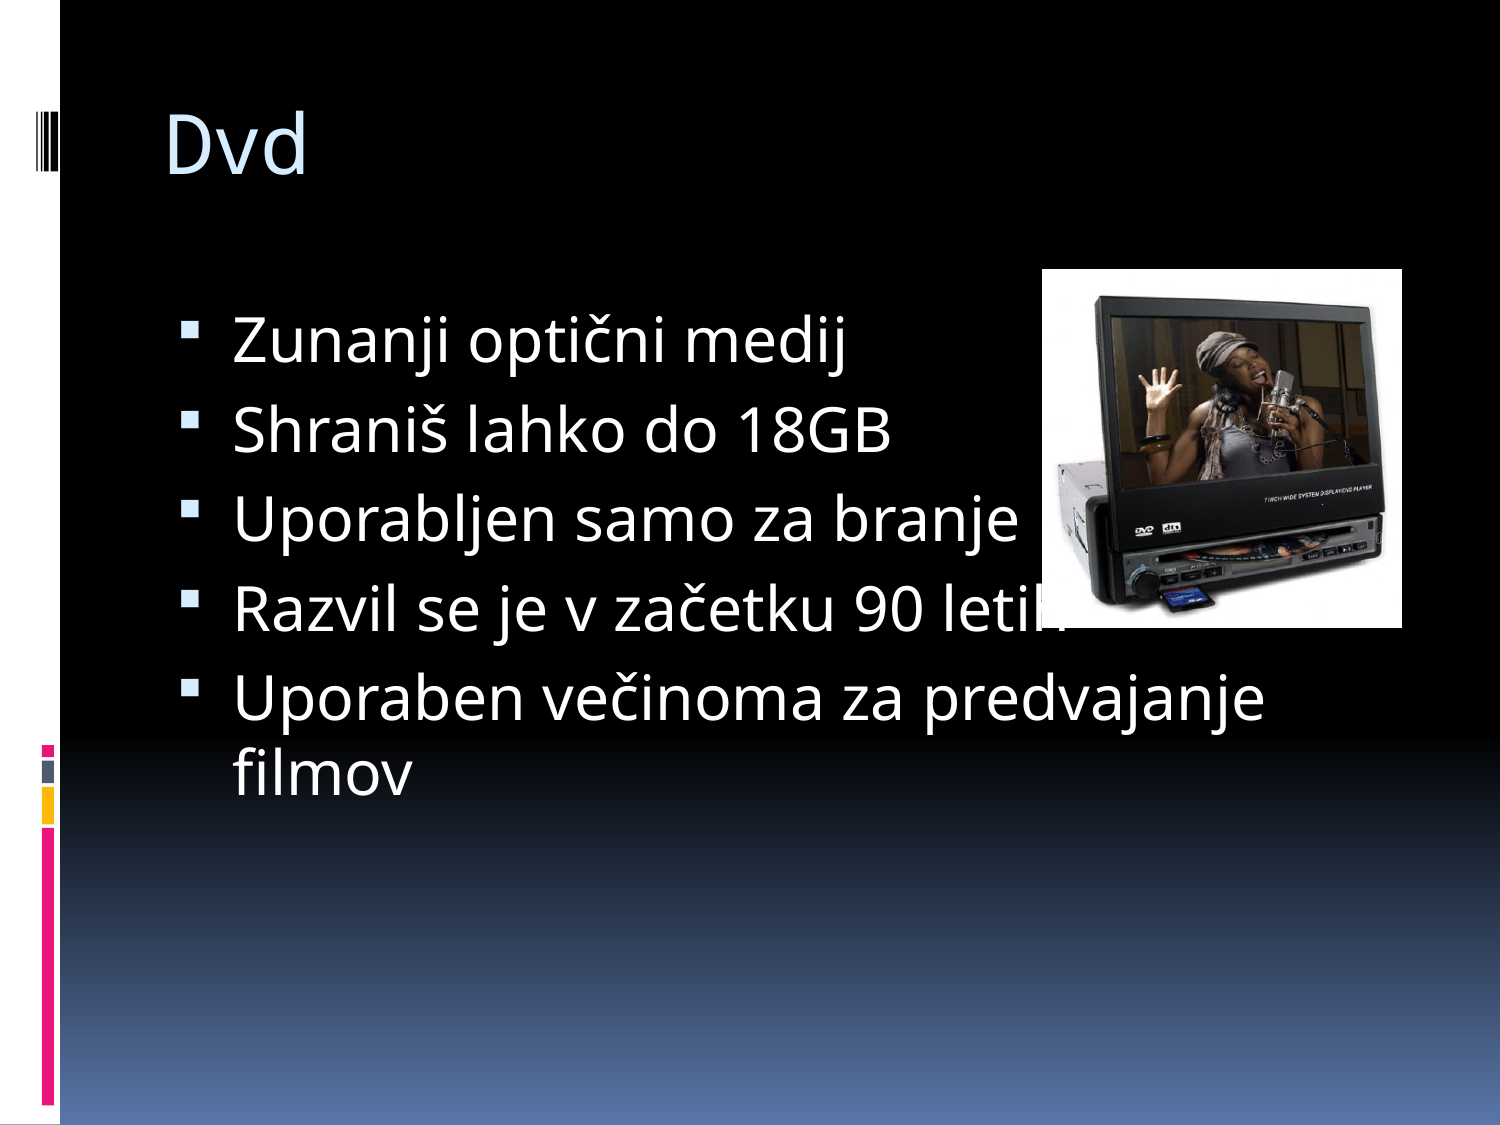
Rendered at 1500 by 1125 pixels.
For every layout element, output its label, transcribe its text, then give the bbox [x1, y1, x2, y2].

picture [1042, 269, 1402, 629]
list Zunanji optični medij Shraniš lahko do 18GB Uporabljen samo za branje Razvil se je v začetku 90 letih Uporaben večinoma za predvajanje filmov [150, 292, 1425, 1043]
title Dvd [150, 84, 1425, 235]
